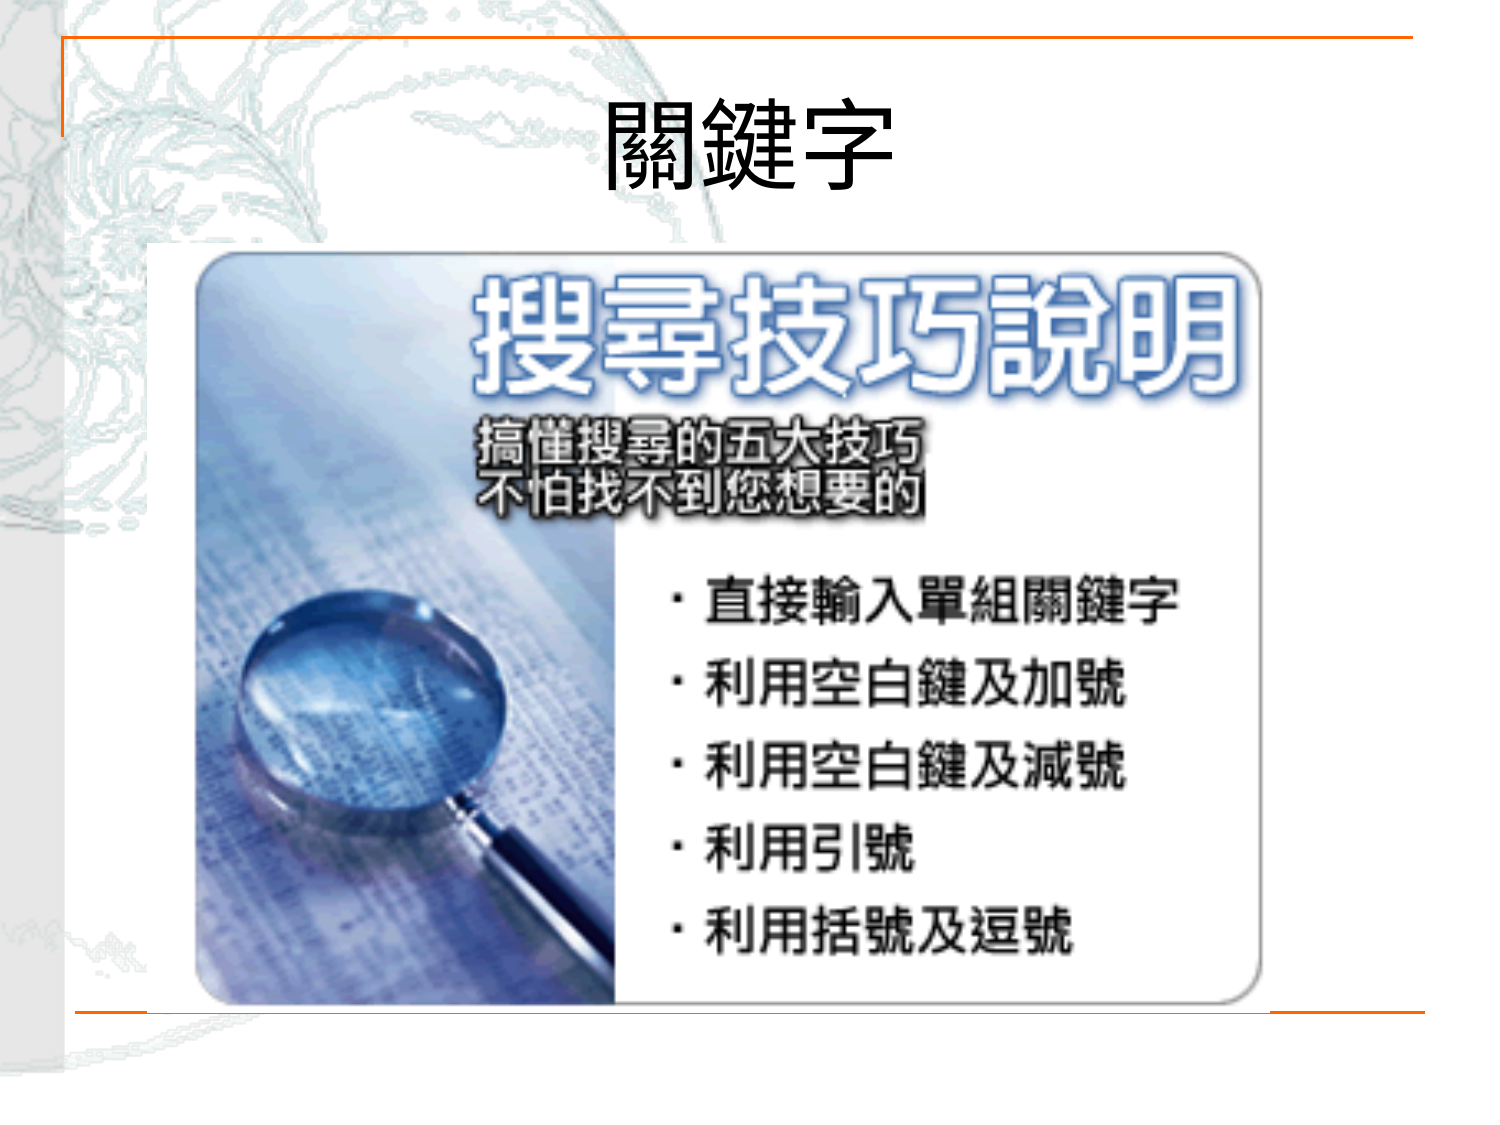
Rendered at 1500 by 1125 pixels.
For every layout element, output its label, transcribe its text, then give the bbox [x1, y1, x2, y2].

title 關鍵字 [75, 45, 1426, 233]
picture [0, 0, 1270, 1083]
